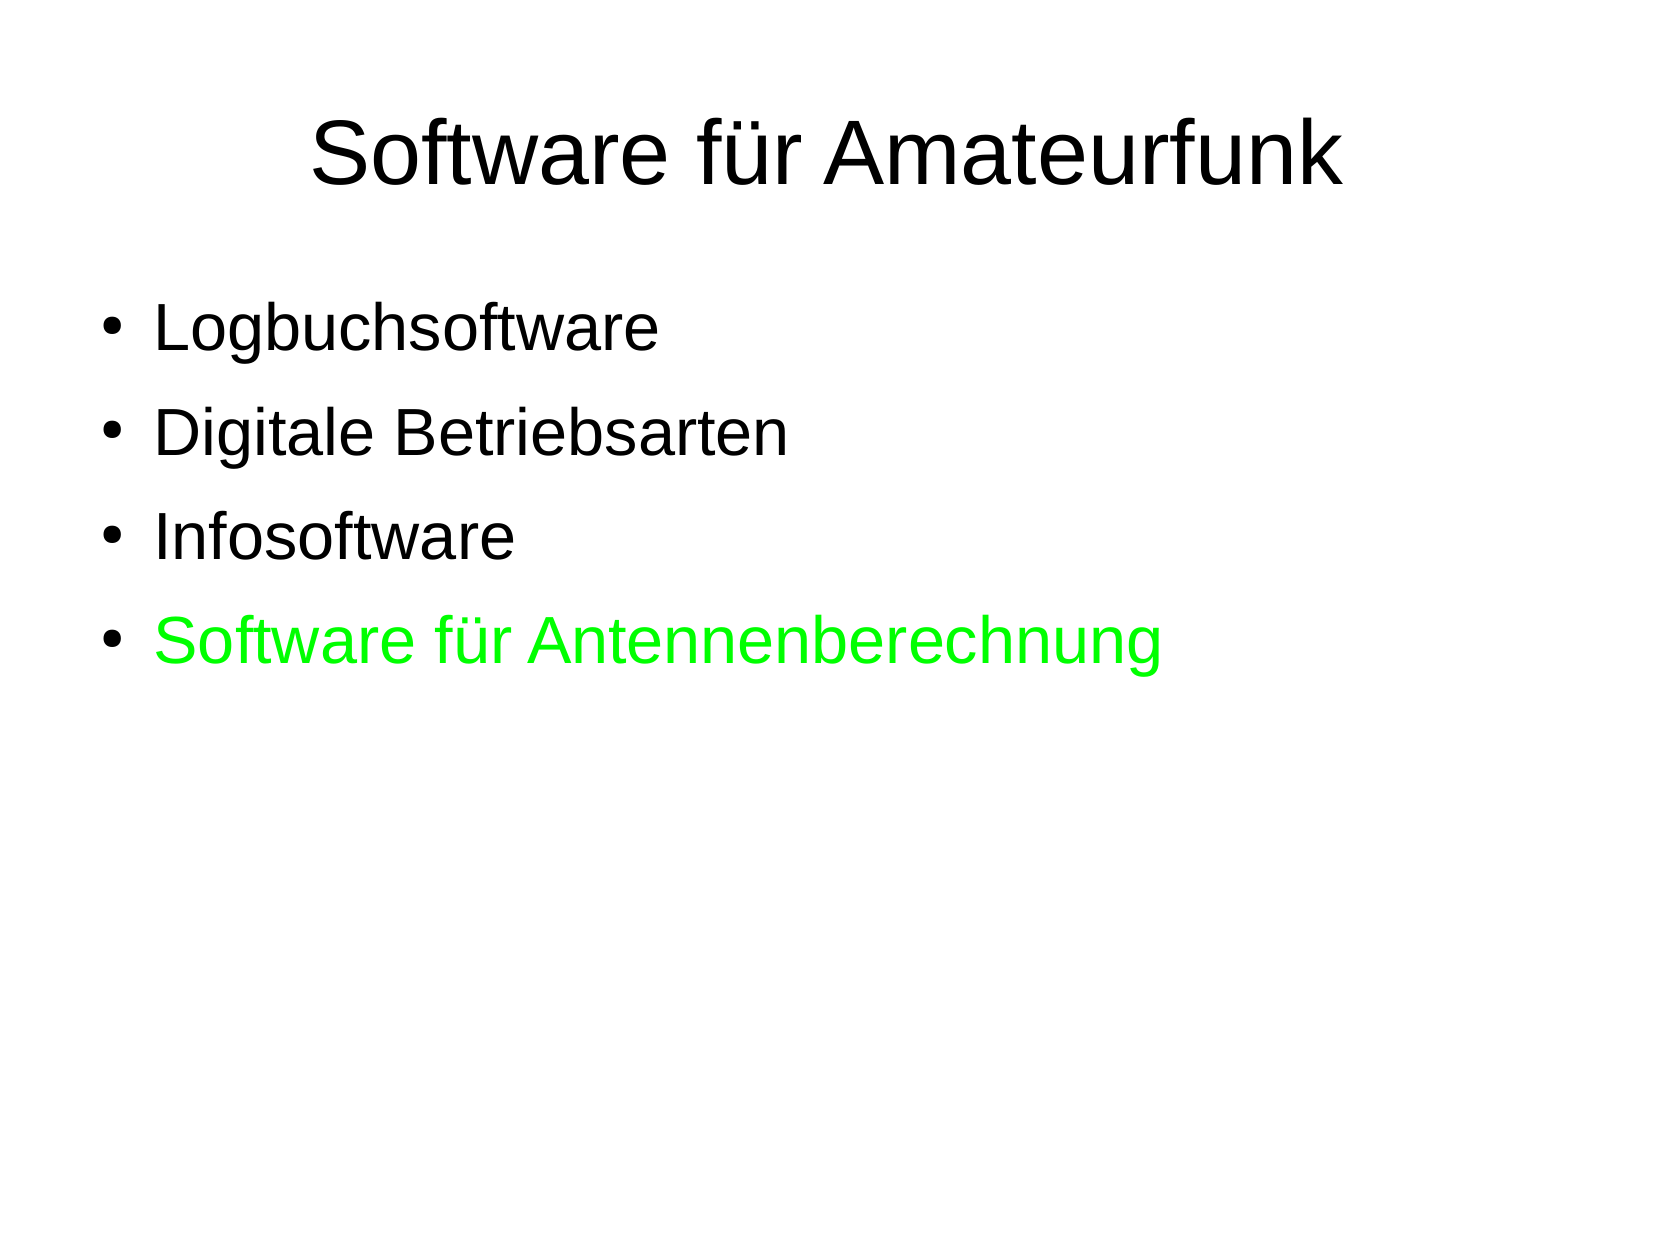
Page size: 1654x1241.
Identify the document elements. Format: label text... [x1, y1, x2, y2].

title Software für Amateurfunk [82, 49, 1571, 257]
list Logbuchsoftware Digitale Betriebsarten Infosoftware Software für Antennenberechnung [82, 290, 1571, 1010]
